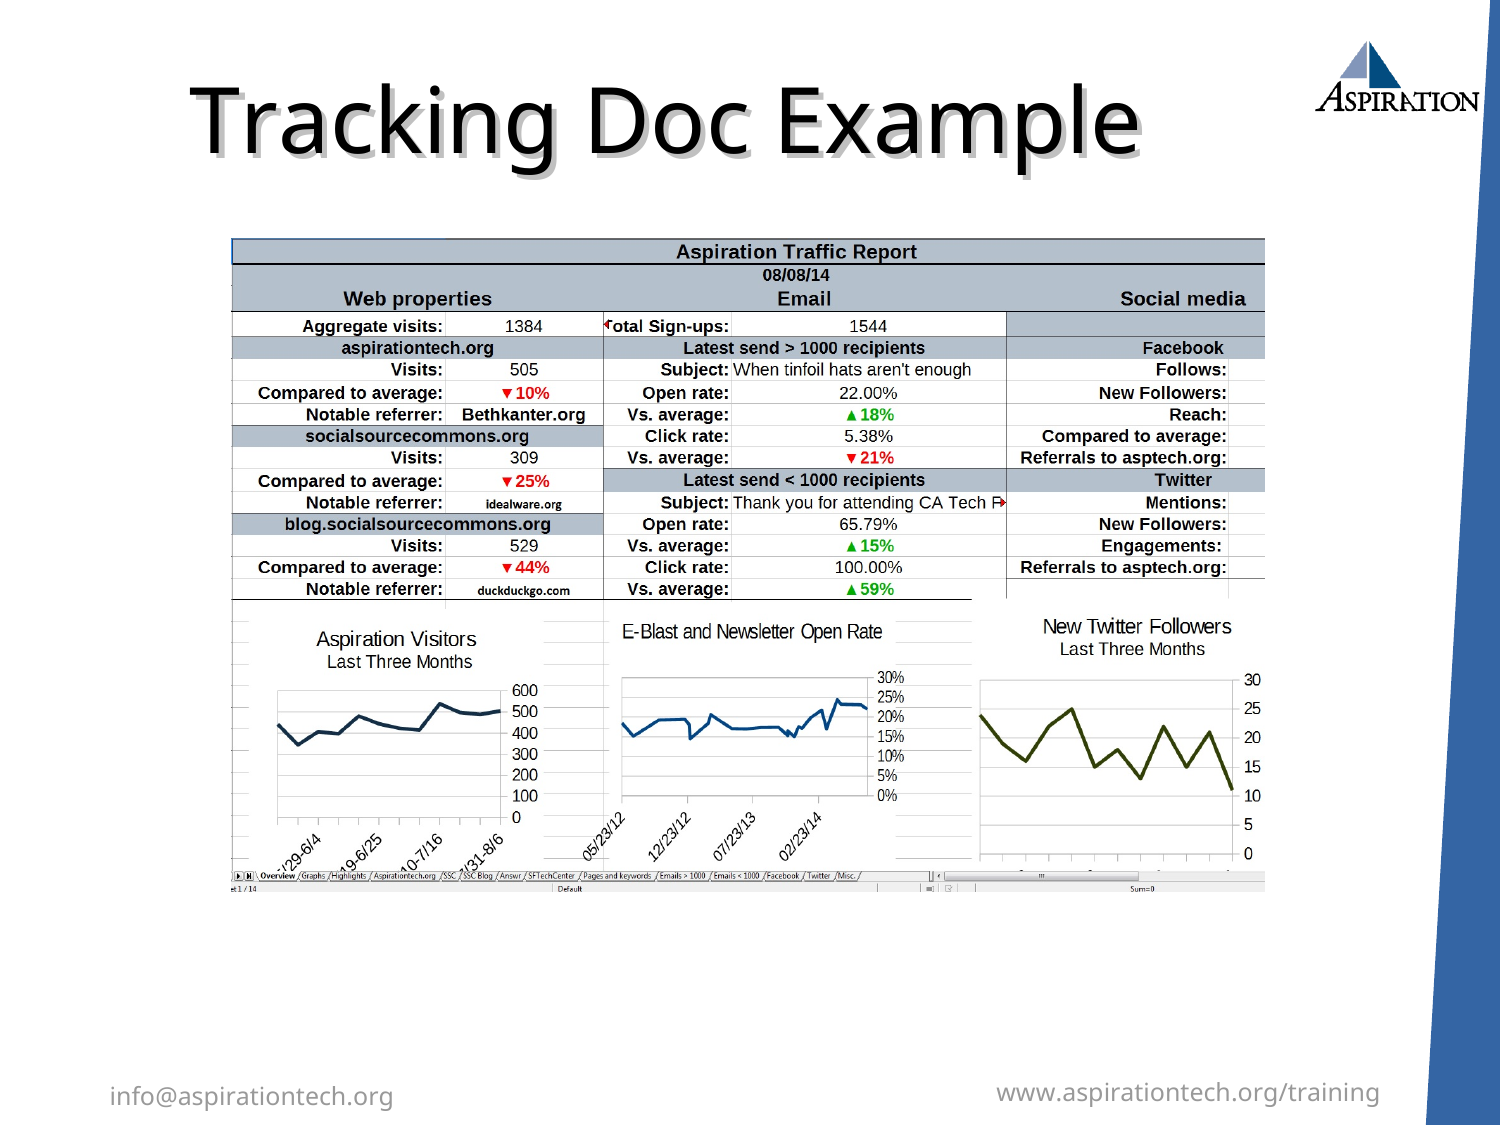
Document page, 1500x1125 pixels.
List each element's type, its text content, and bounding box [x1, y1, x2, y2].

picture [1315, 41, 1480, 120]
title Tracking Doc Example [49, 19, 1284, 206]
picture [231, 238, 1265, 892]
